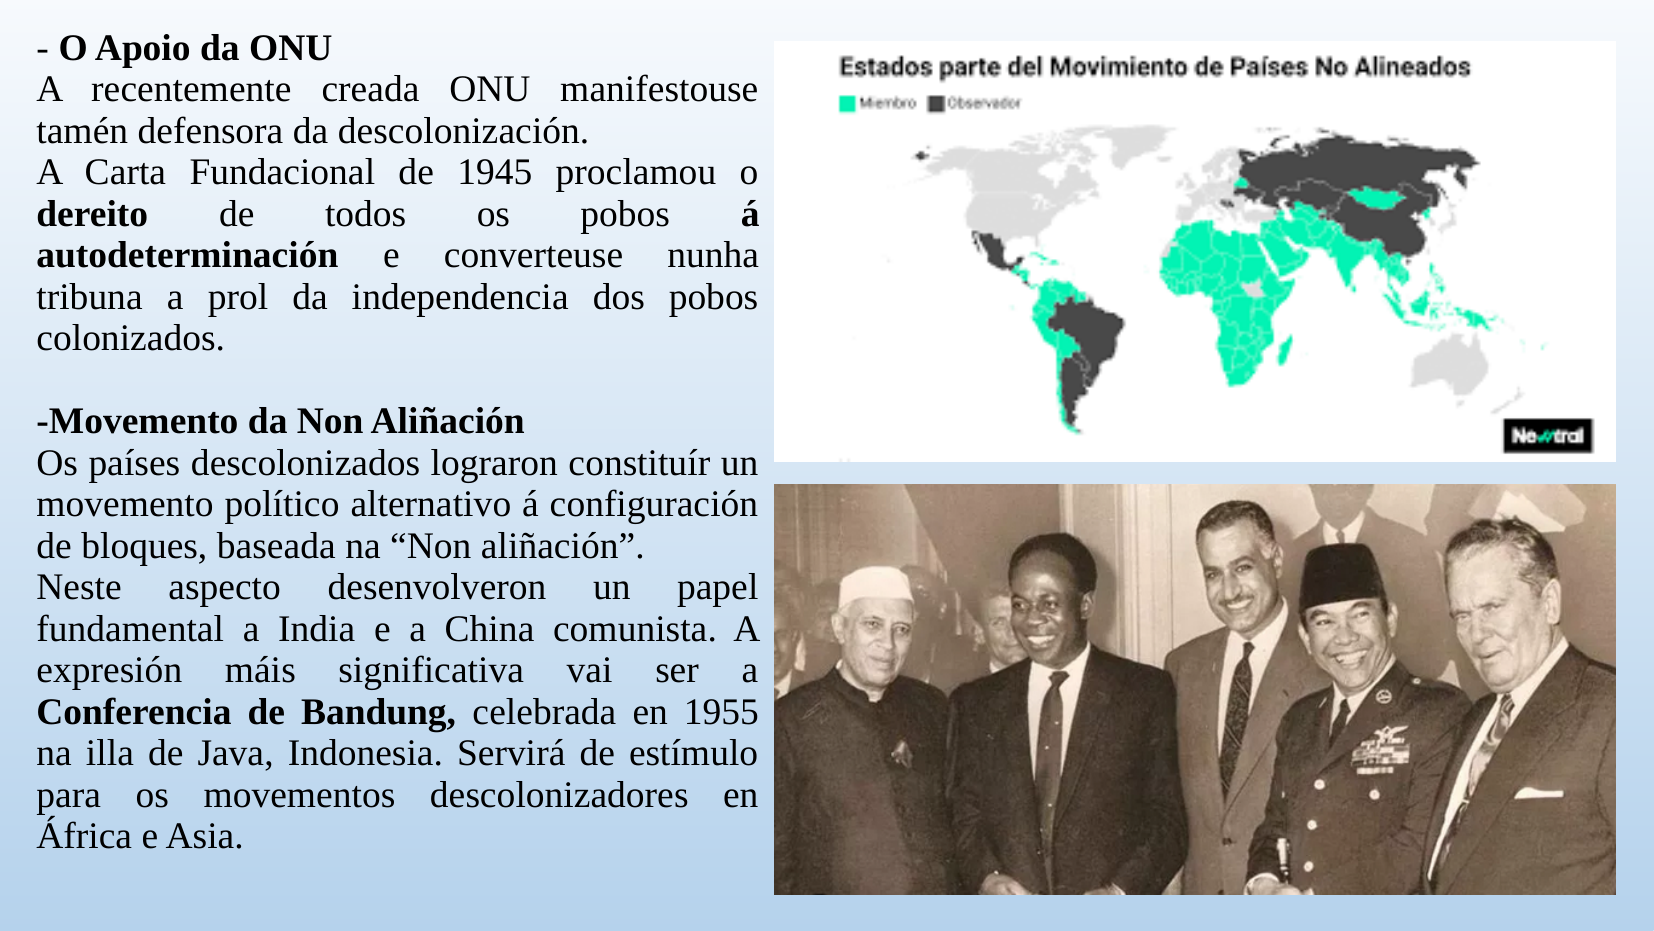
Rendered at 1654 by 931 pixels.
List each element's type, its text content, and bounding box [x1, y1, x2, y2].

picture [774, 41, 1616, 463]
picture [774, 484, 1616, 895]
text_box - O Apoio da ONU A recentemente creada ONU manifestouse tamén defensora da descolonización. A Carta Fundacional de 1945 proclamou o dereito de todos os pobos á autodeterminación e converteuse nunha tribuna a prol da independencia dos pobos colonizados. -Movemento da Non Aliñación Os países descolonizados lograron constituír un movemento político alternativo á configuración de bloques, baseada na “Non aliñación”. Neste aspecto desenvolveron un papel fundamental a India e a China comunista. A expresión máis significativa vai ser a Conferencia de Bandung, celebrada en 1955 na illa de Java, Indonesia. Servirá de estímulo para os movementos descolonizadores en África e Asia. [21, 19, 775, 906]
